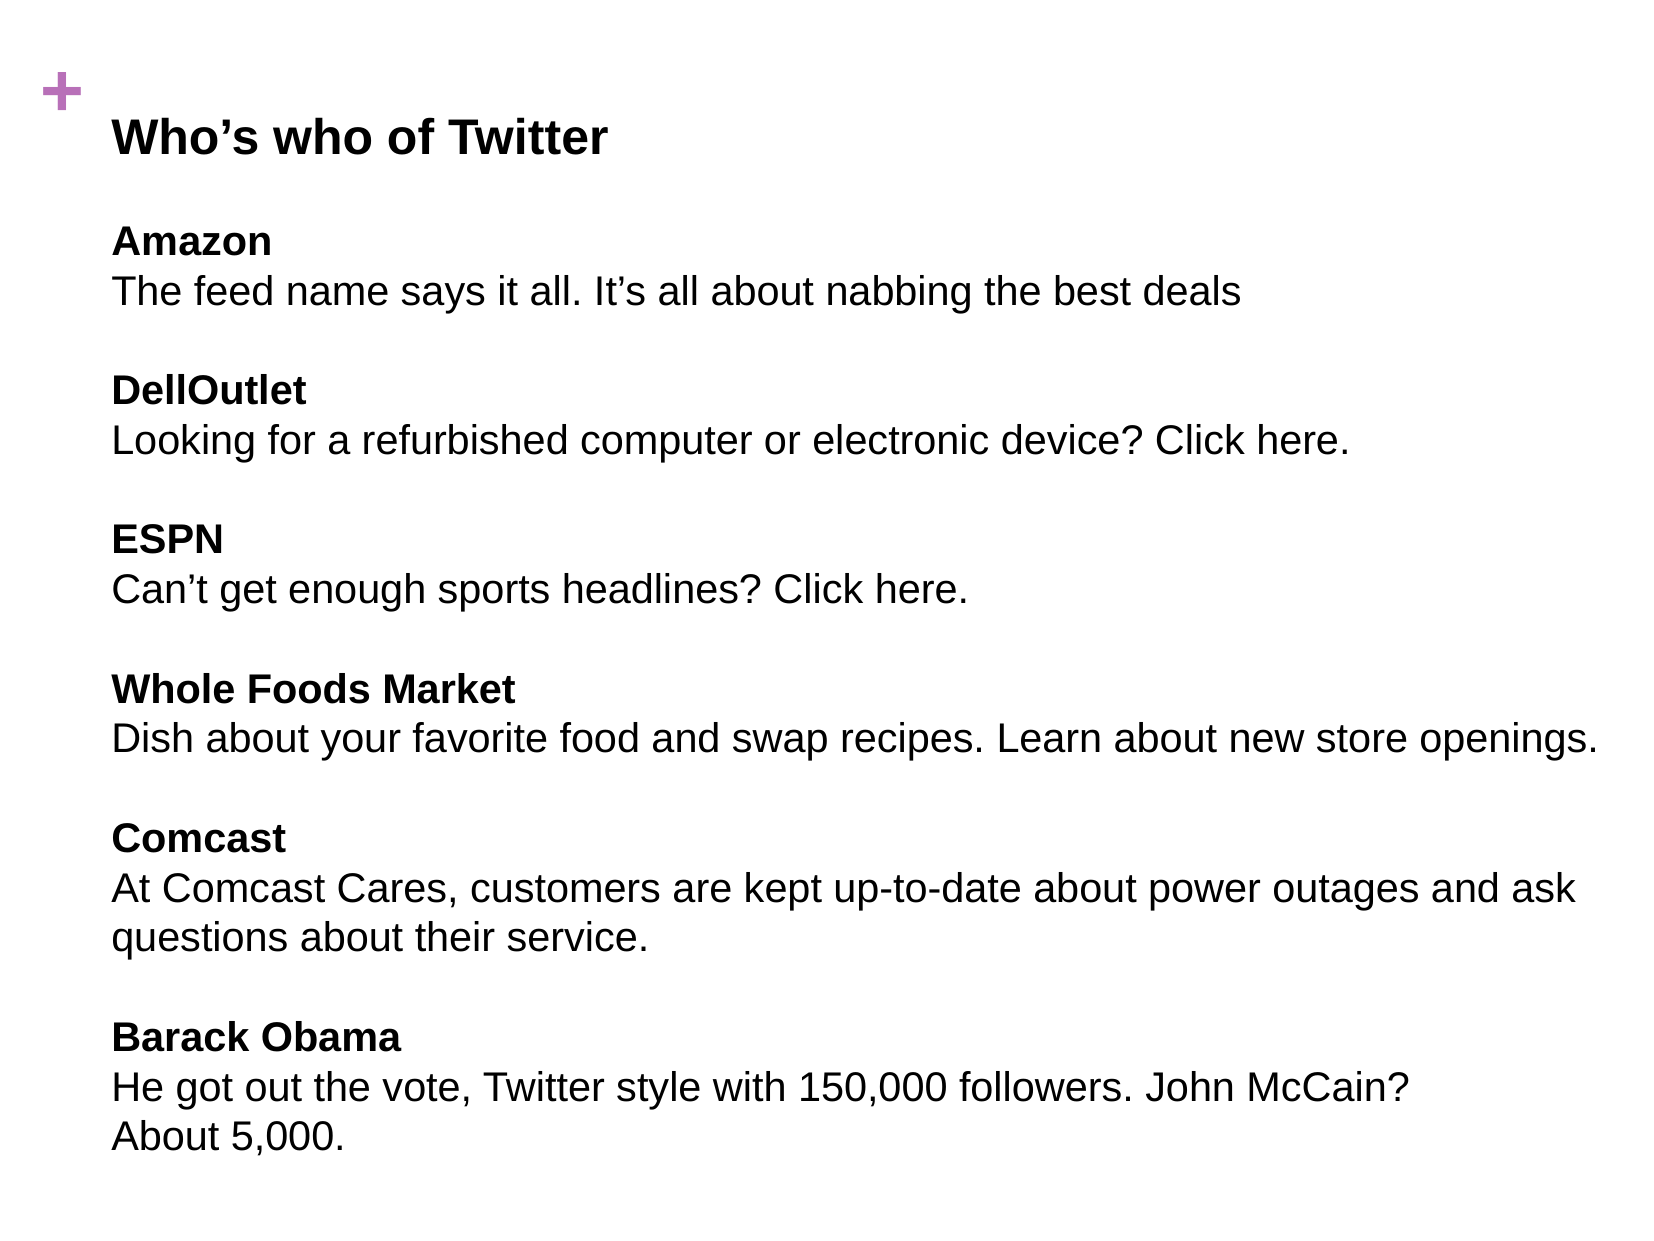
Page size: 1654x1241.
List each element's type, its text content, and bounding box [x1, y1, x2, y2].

text_box Who’s who of Twitter [96, 96, 1416, 172]
text_box Amazon The feed name says it all. It’s all about nabbing the best deals DellOutlet Looking for a refurbished computer or electronic device? Click here. ESPN Can’t get enough sports headlines? Click here. Whole Foods Market Dish about your favorite food and swap recipes. Learn about new store openings. Comcast At Comcast Cares, customers are kept up-to-date about power outages and ask questions about their service. Barack Obama He got out the vote, Twitter style with 150,000 followers. John McCain? About 5,000. [96, 206, 1654, 1217]
